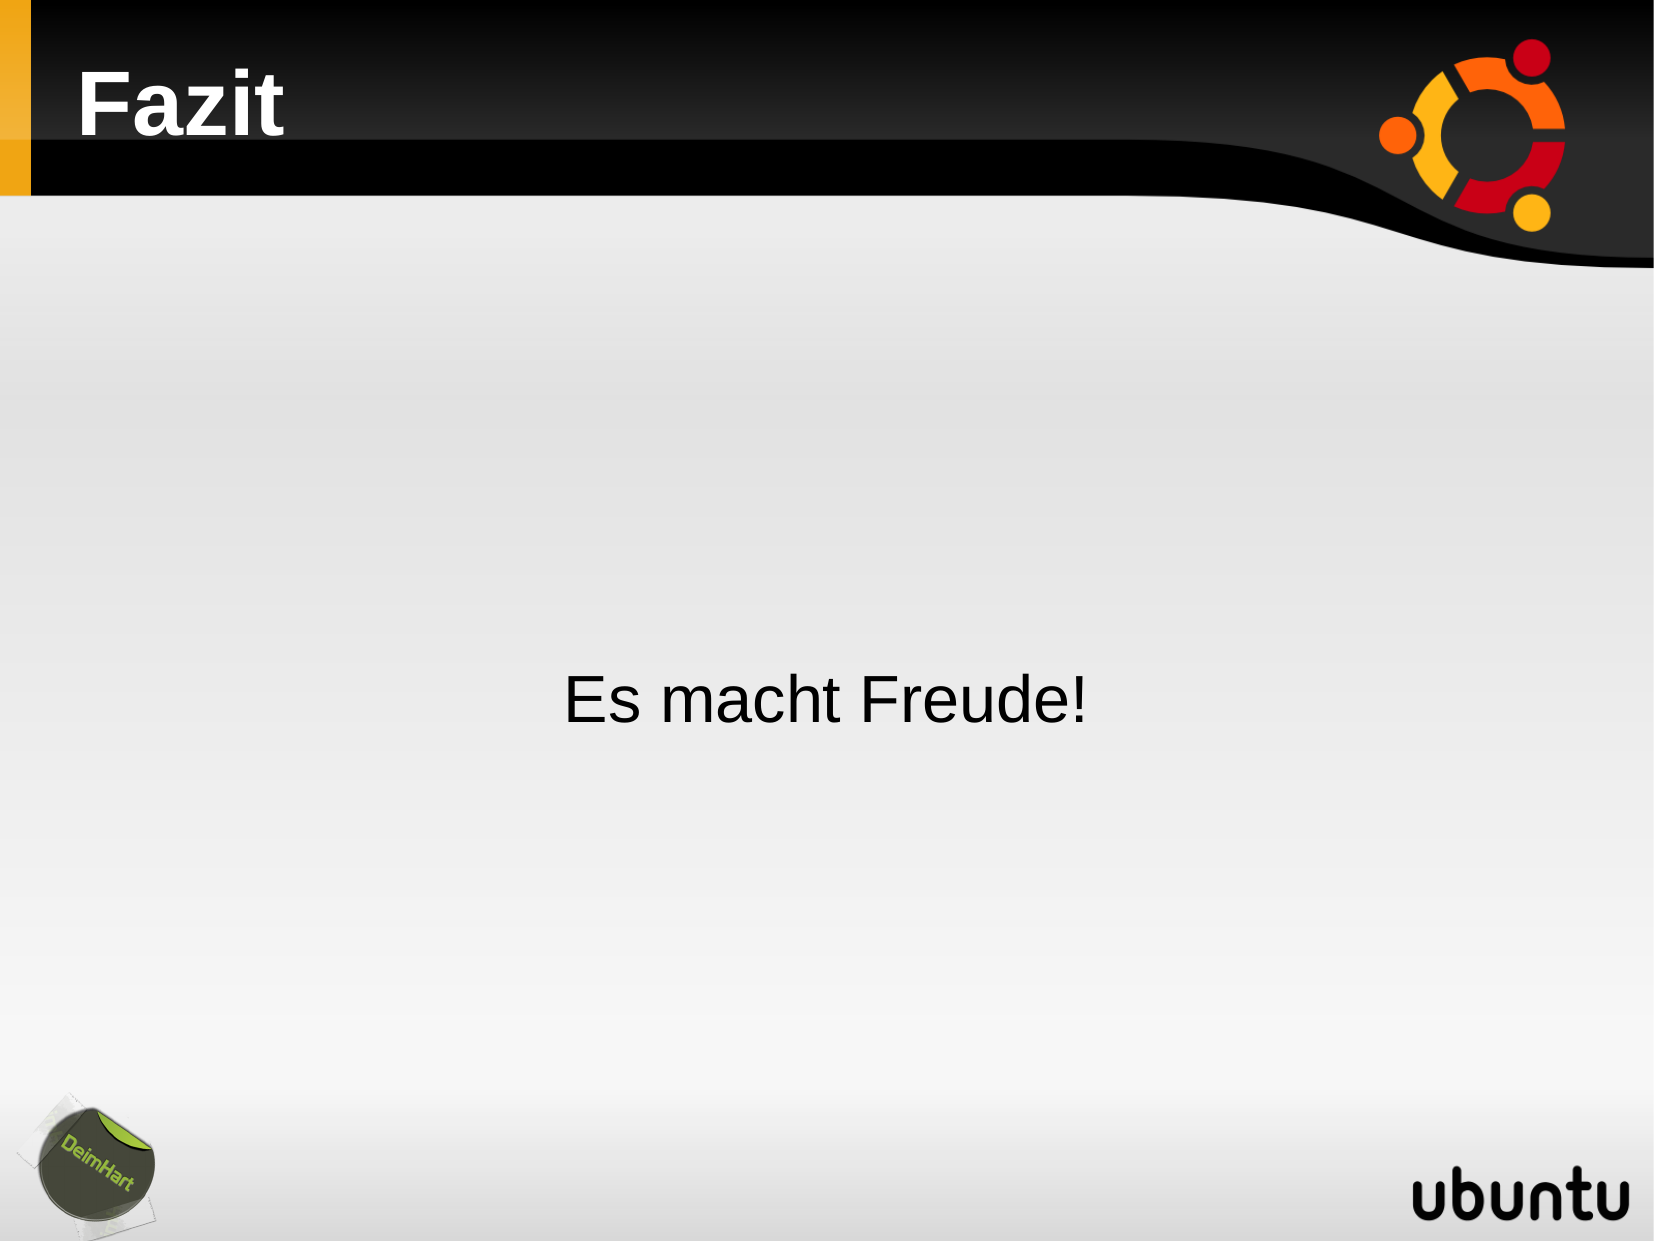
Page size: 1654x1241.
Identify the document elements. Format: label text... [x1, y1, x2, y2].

subtitle Es macht Freude! [82, 297, 1571, 1102]
picture [0, 0, 1654, 1241]
title Fazit [76, 7, 1565, 200]
